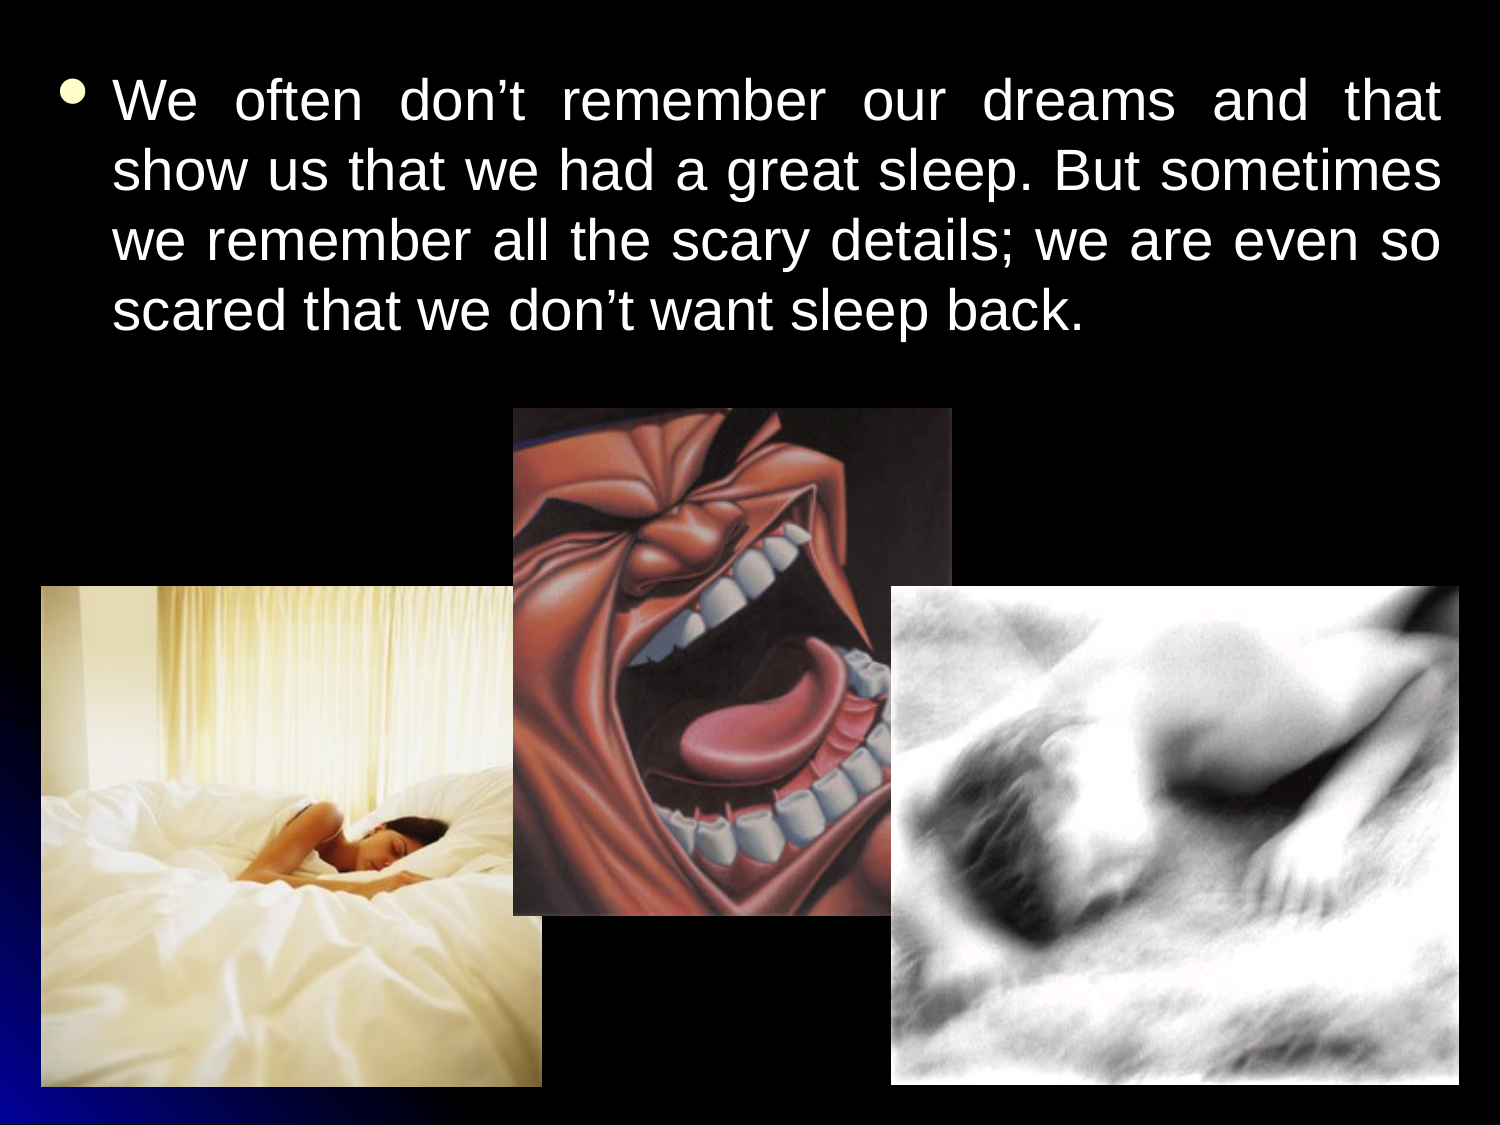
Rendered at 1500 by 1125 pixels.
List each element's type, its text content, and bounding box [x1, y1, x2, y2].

list We often don’t remember our dreams and that show us that we had a great sleep. But sometimes we remember all the scary details; we are even so scared that we don’t want sleep back. [41, 54, 1459, 586]
picture [41, 408, 1459, 1087]
